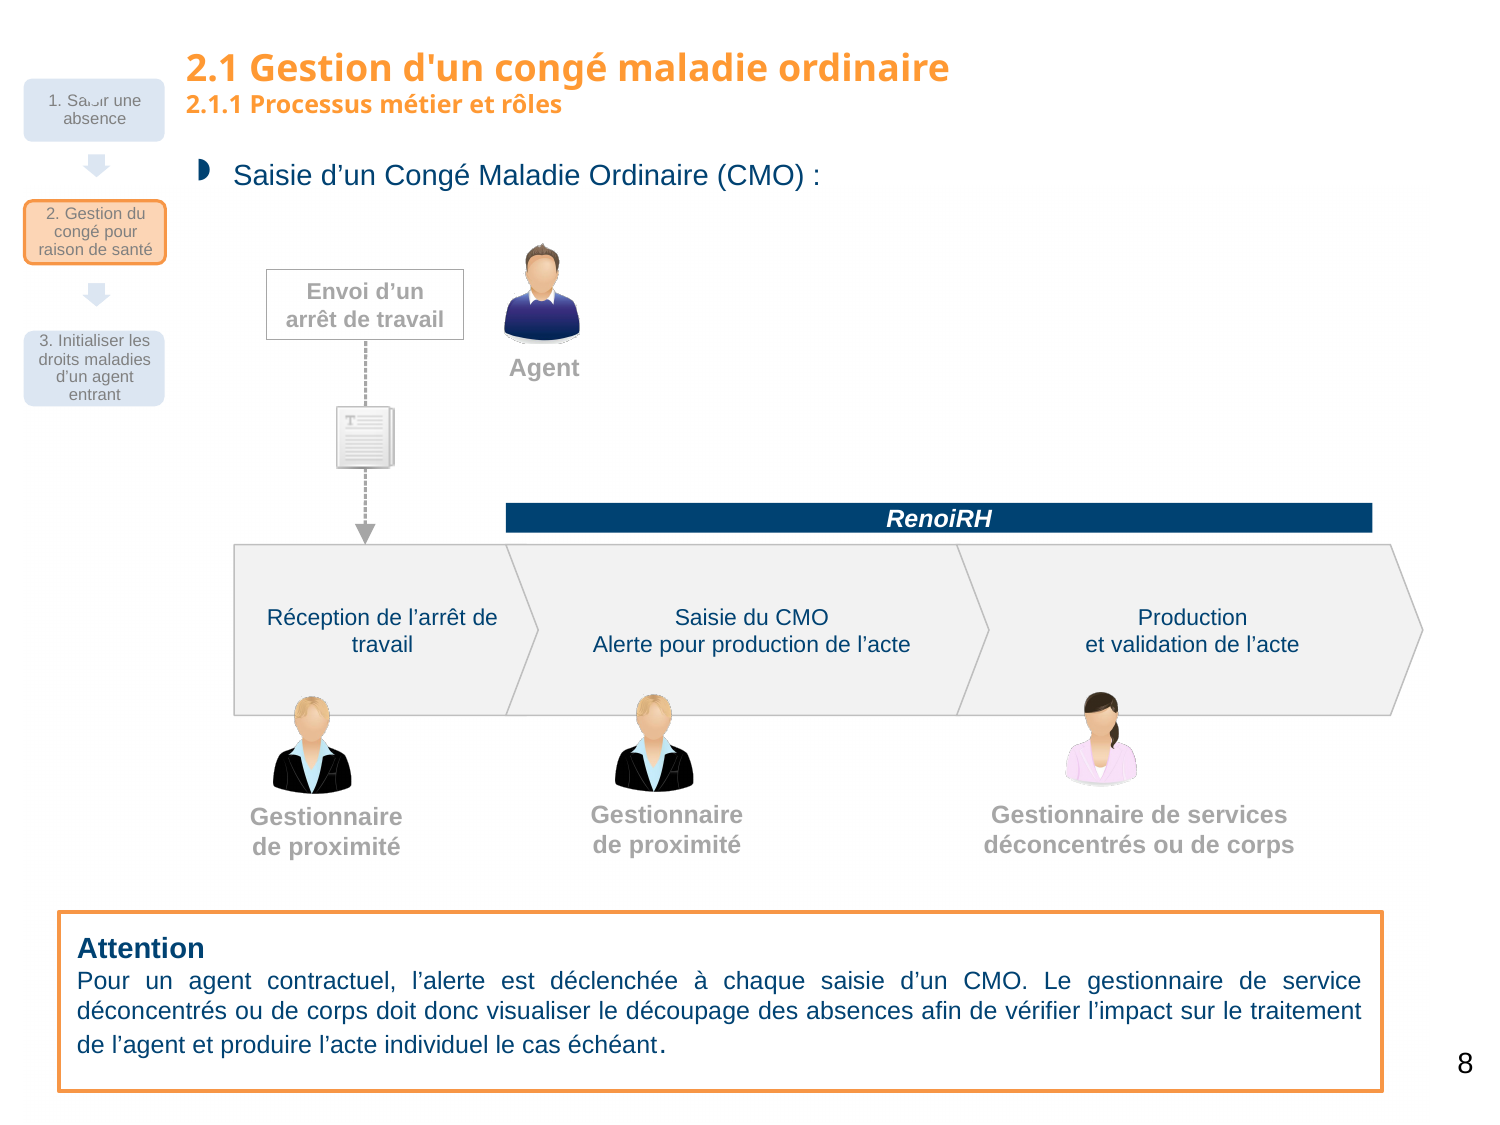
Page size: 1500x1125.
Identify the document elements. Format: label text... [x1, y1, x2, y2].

text_box RenoiRH [505, 502, 1373, 533]
picture [336, 406, 395, 469]
picture [1061, 688, 1141, 789]
text_box Gestionnaire de proximité [558, 791, 776, 881]
text_box 2.1 Gestion d'un congé maladie ordinaire 2.1.1 Processus métier et rôles [171, 36, 1458, 142]
text_box Envoi d’un arrêt de travail [266, 269, 464, 340]
picture [23, 185, 1430, 1123]
picture [268, 695, 356, 792]
text_box Gestionnaire de services déconcentrés ou de corps [897, 791, 1382, 881]
text_box Réception de l’arrêt de travail [234, 544, 537, 716]
text_box Saisie d’un Congé Maladie Ordinaire (CMO) : [183, 149, 1459, 1031]
text_box Attention Pour un agent contractuel, l’alerte est déclenchée à chaque saisie d’un CMO. Le gestionnaire de service déconcentrés ou de corps doit donc visualiser le découpage des absences afin de vérifier l’impact sur le traitement de l’agent et produire l’acte individuel le cas échéant. [59, 911, 1383, 1092]
text_box Agent [434, 343, 654, 414]
text_box [82, 283, 111, 307]
text_box Gestionnaire de proximité [218, 792, 436, 881]
text_box 2. Gestion du congé pour raison de santé [24, 200, 166, 264]
picture [504, 243, 580, 344]
text_box [79, 82, 108, 106]
text_box [82, 154, 111, 178]
text_box 1. Saisir une absence [23, 78, 165, 142]
text_box Saisie du CMO Alerte pour production de l’acte [505, 544, 988, 716]
picture [610, 693, 698, 791]
text_box Production et validation de l’acte [956, 544, 1423, 716]
text_box 3. Initialiser les droits maladies d’un agent entrant [23, 330, 165, 407]
